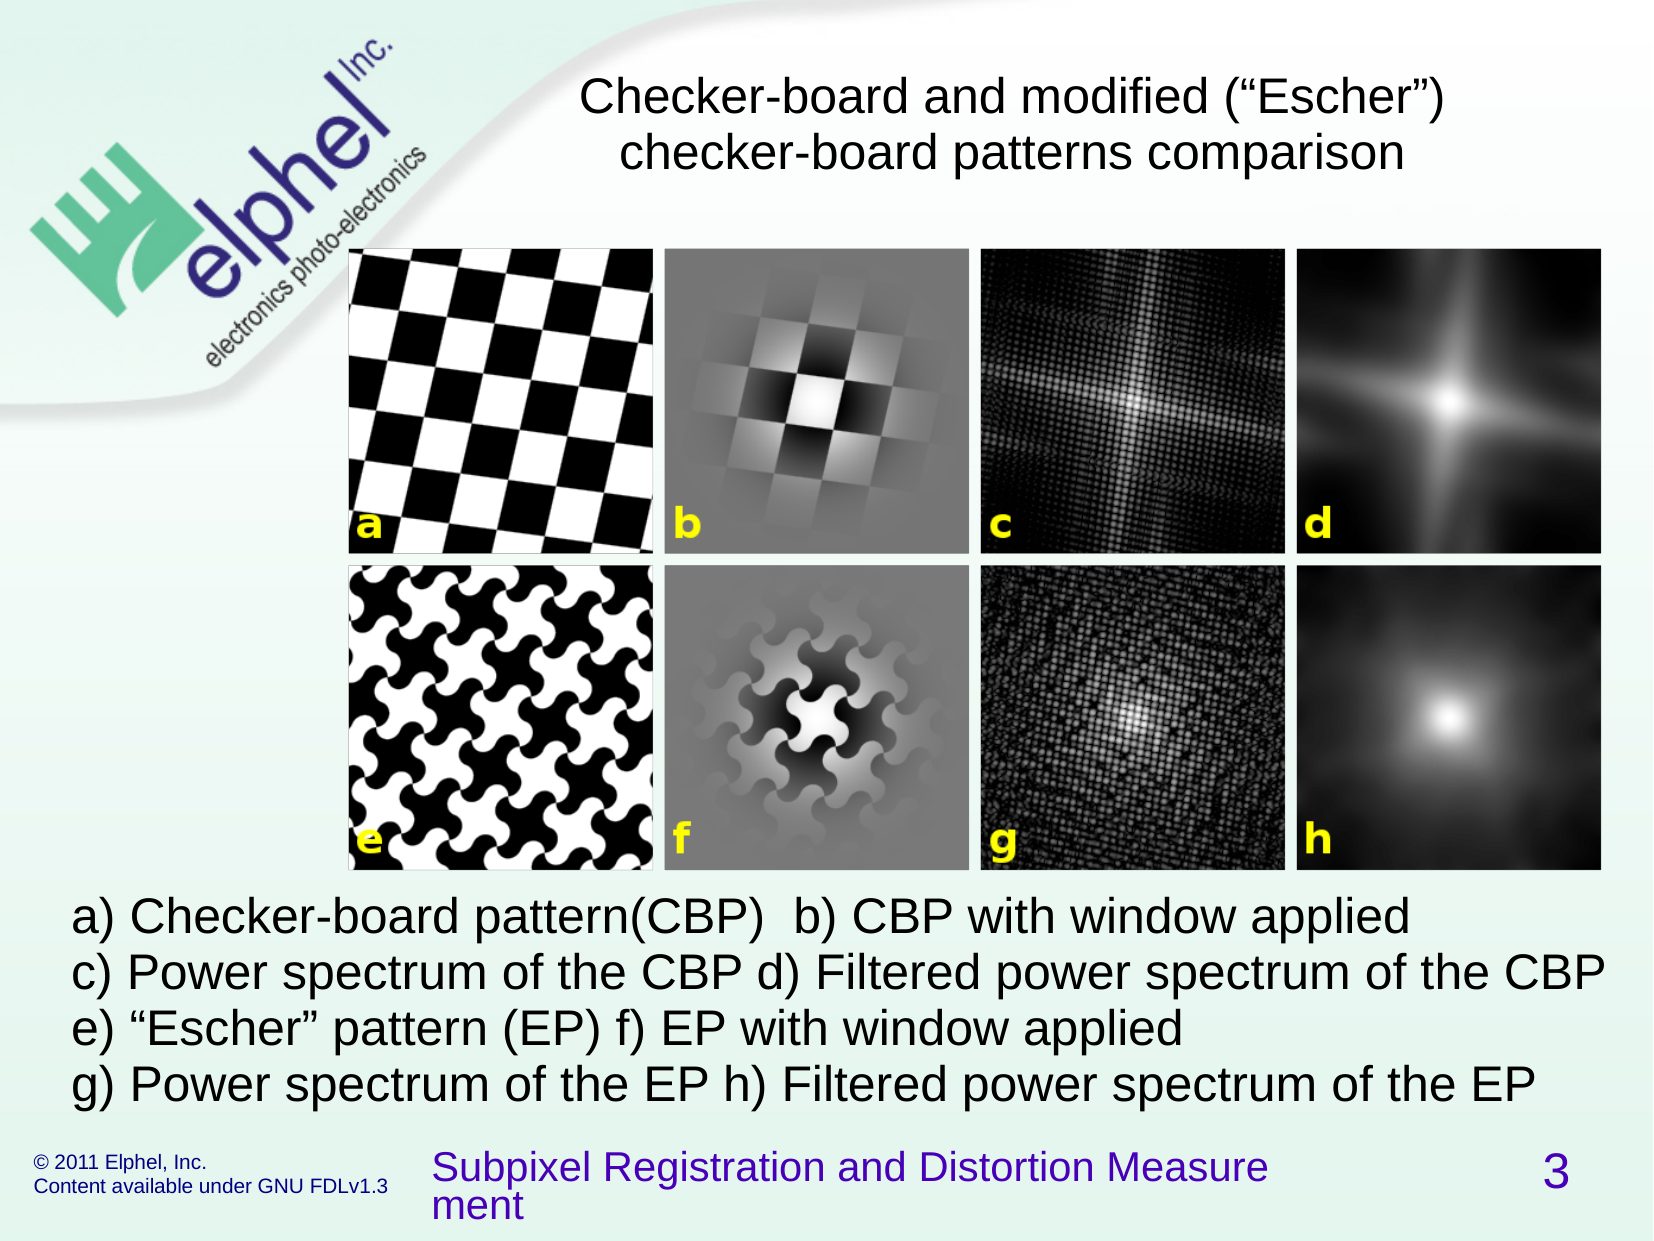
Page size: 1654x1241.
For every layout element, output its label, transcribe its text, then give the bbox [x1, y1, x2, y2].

title Checker-board and modified (“Escher”) checker-board patterns comparison [431, 37, 1594, 211]
picture [0, 0, 1654, 1241]
text_box a) Checker-board pattern(CBP) b) CBP with window applied c) Power spectrum of the CBP d) Filtered power spectrum of the CBP e) “Escher” pattern (EP) f) EP with window applied g) Power spectrum of the EP h) Filtered power spectrum of the EP [56, 881, 1632, 1120]
